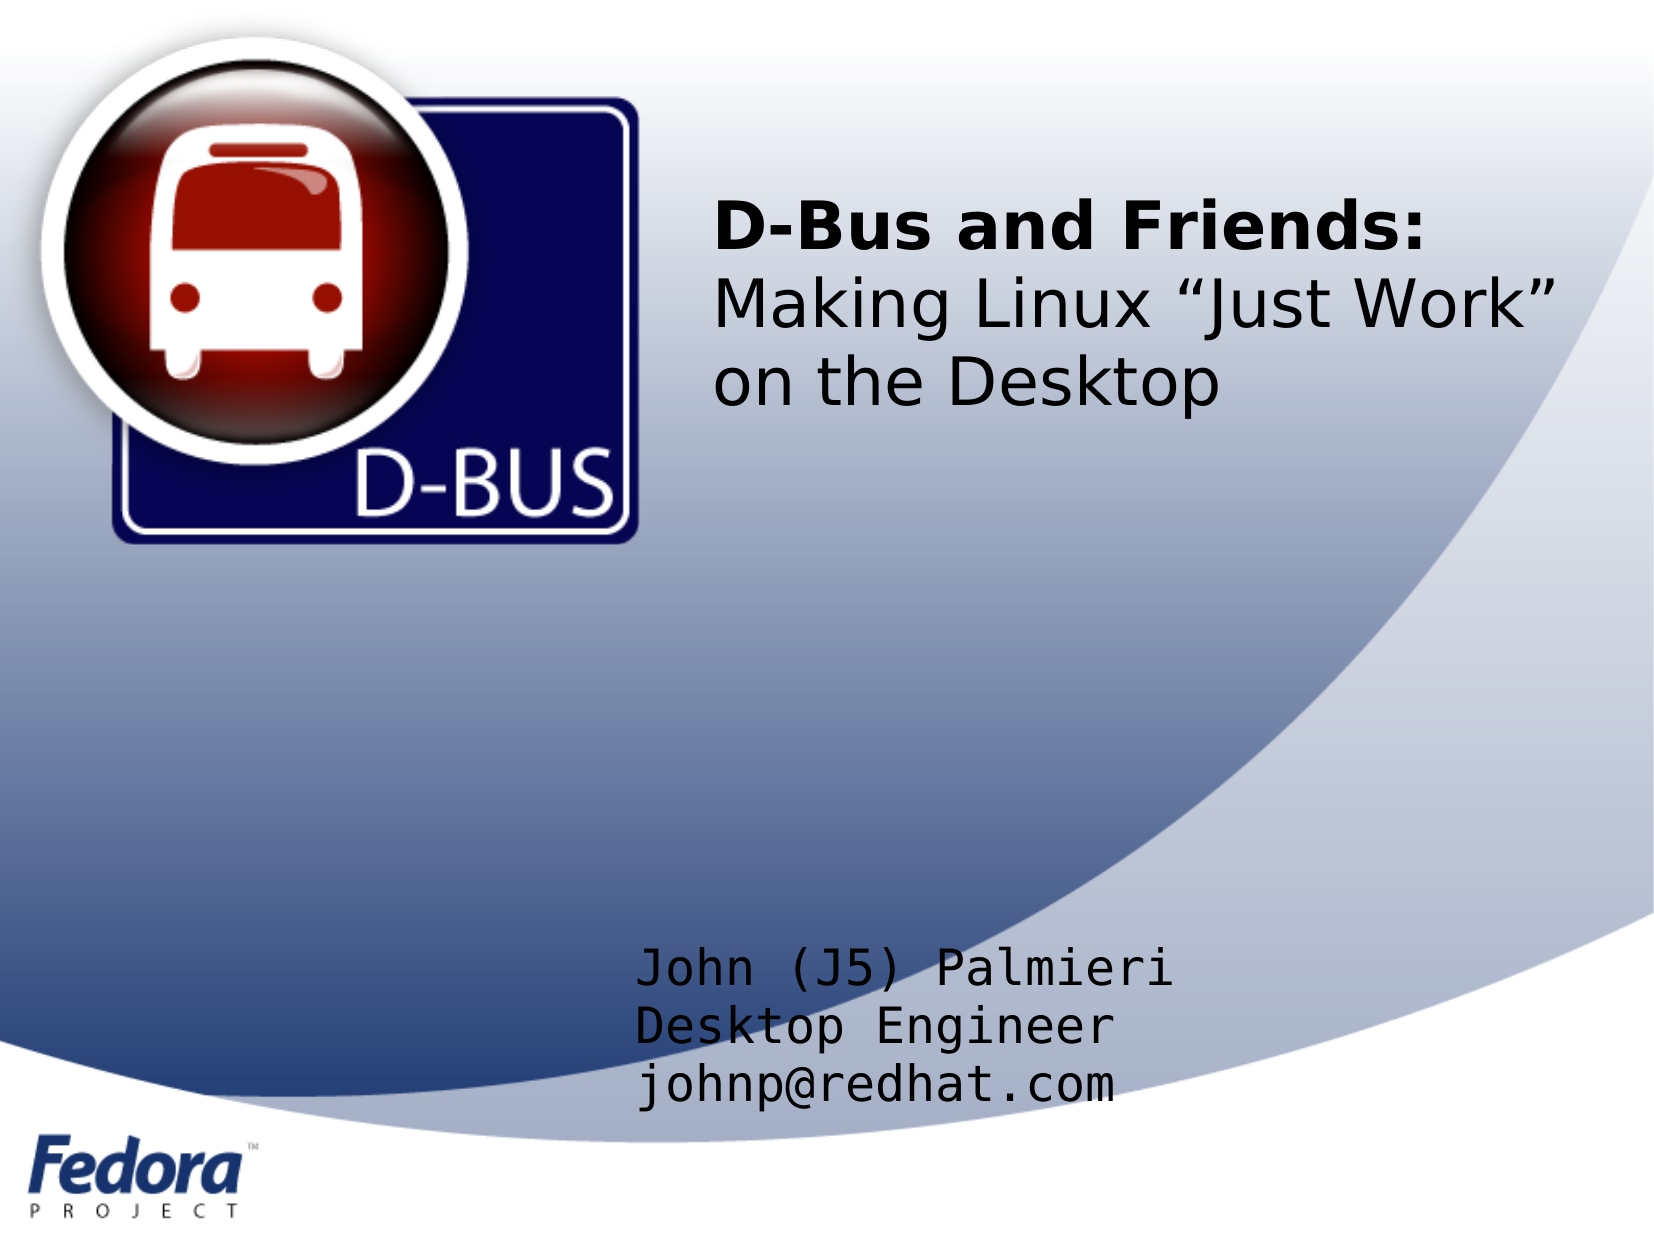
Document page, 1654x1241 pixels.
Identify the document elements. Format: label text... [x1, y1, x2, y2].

text_box D-Bus and Friends: Making Linux “Just Work” on the Desktop [712, 187, 1583, 421]
text_box John (J5) Palmieri Desktop Engineer johnp@redhat.com [635, 938, 1256, 1114]
picture [0, 0, 1654, 1241]
